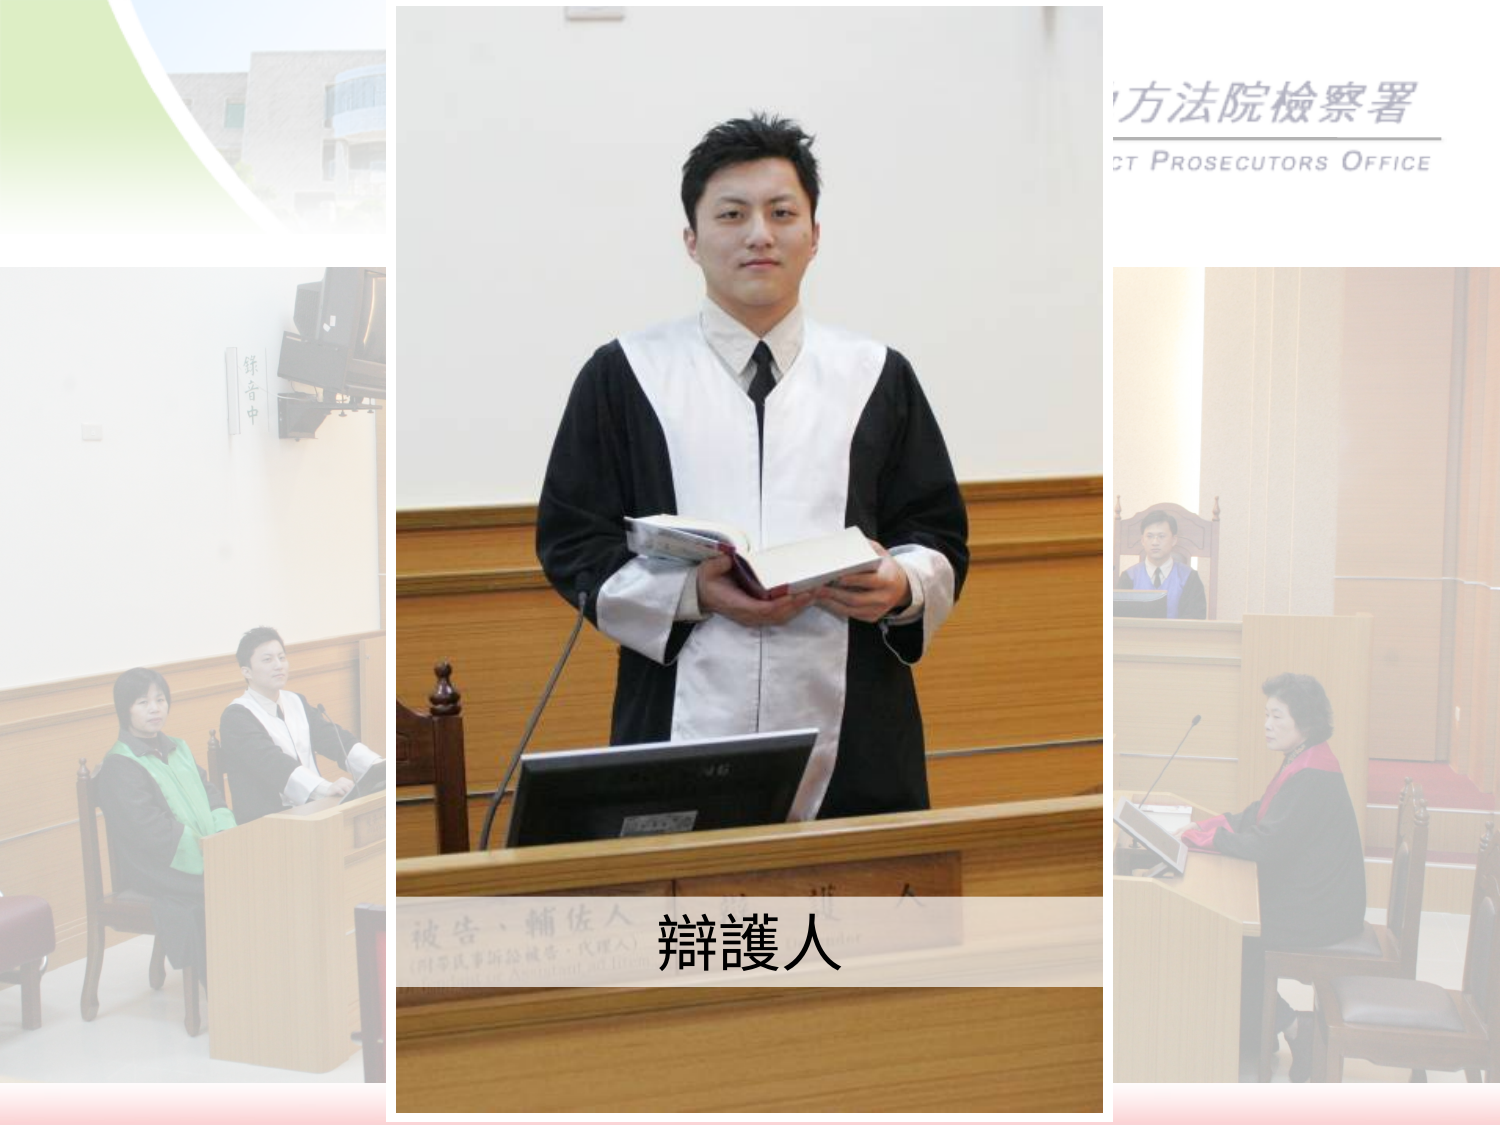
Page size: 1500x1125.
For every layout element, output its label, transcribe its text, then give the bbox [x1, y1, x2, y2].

picture [395, 987, 1104, 1113]
picture [395, 6, 1104, 896]
text_box [0, 0, 1500, 1125]
text_box 辯護人 [395, 896, 1105, 987]
